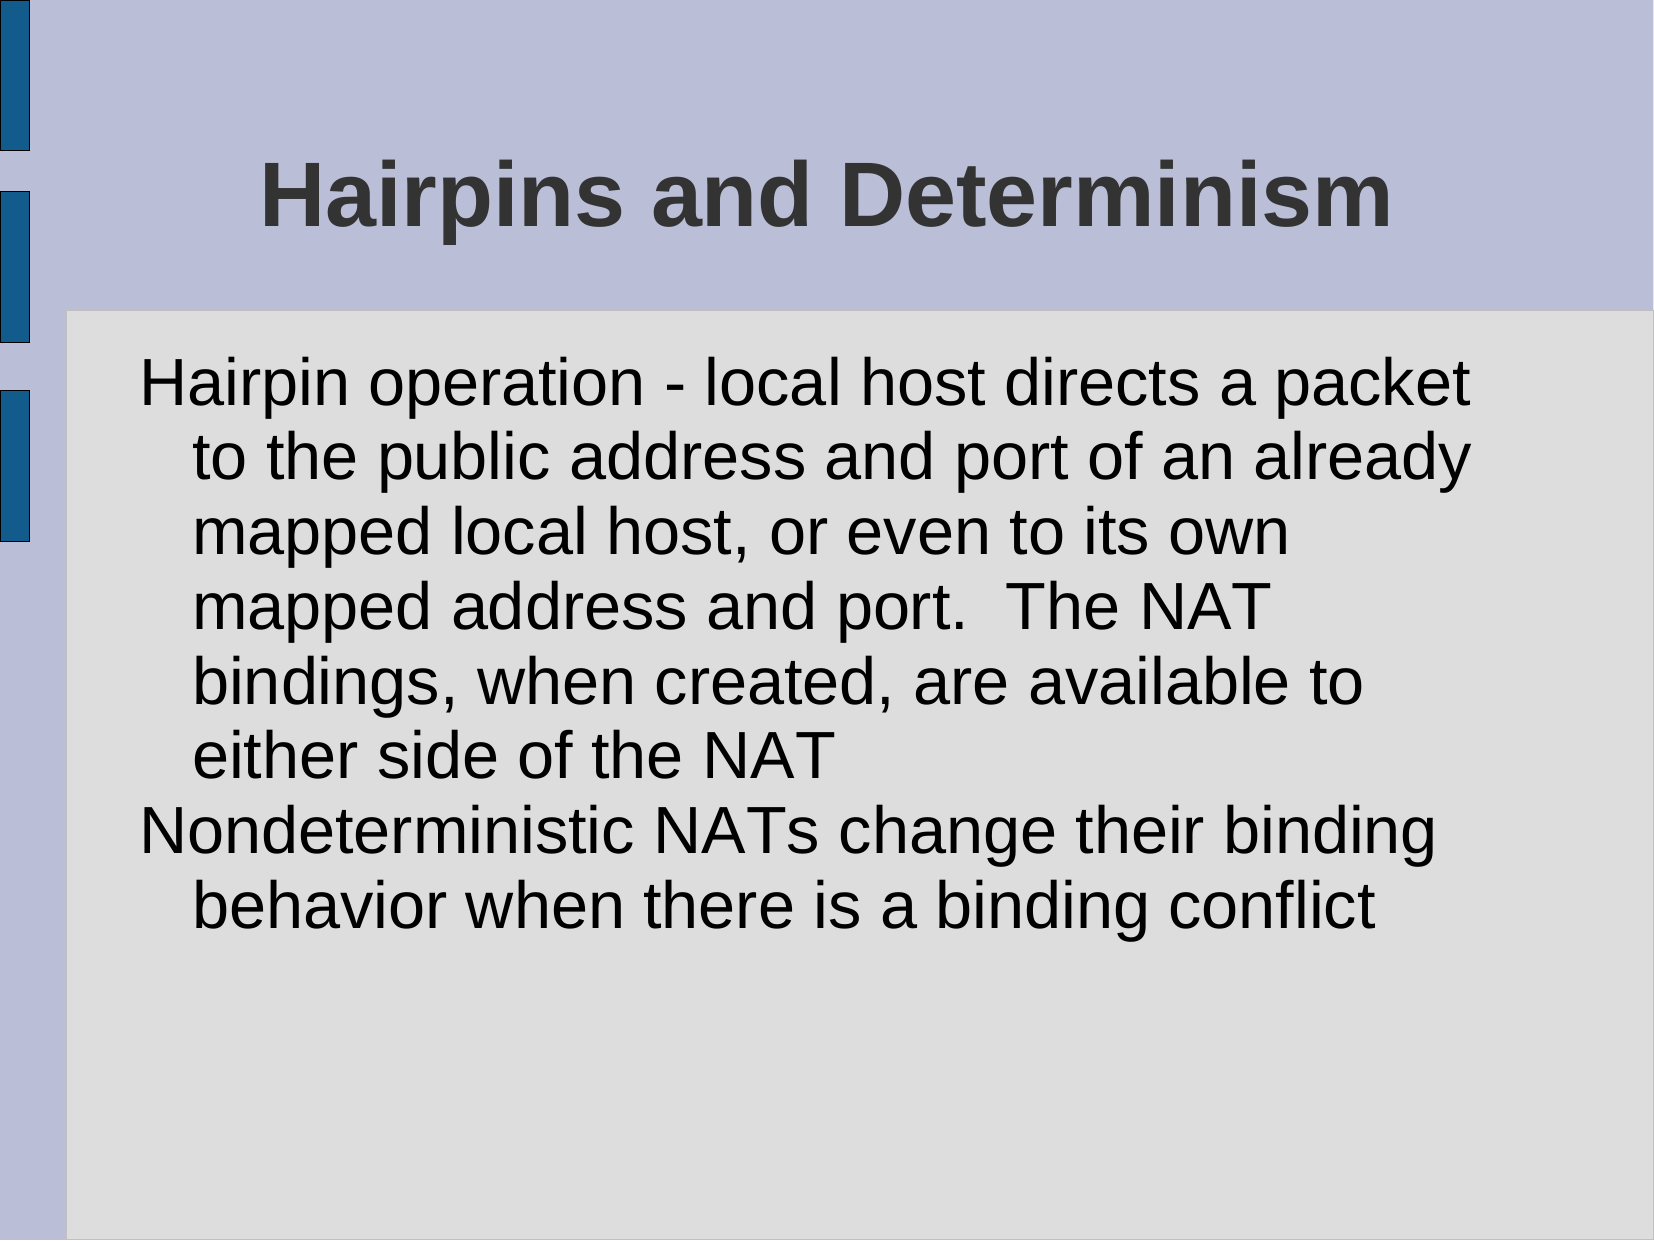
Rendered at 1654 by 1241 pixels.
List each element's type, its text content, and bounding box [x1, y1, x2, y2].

list Hairpin operation - local host directs a packet to the public address and port of an already mapped local host, or even to its own mapped address and port. The NAT bindings, when created, are available to either side of the NAT Nondeterministic NATs change their binding behavior when there is a binding conflict [121, 344, 1534, 1127]
title Hairpins and Determinism [121, 91, 1534, 299]
